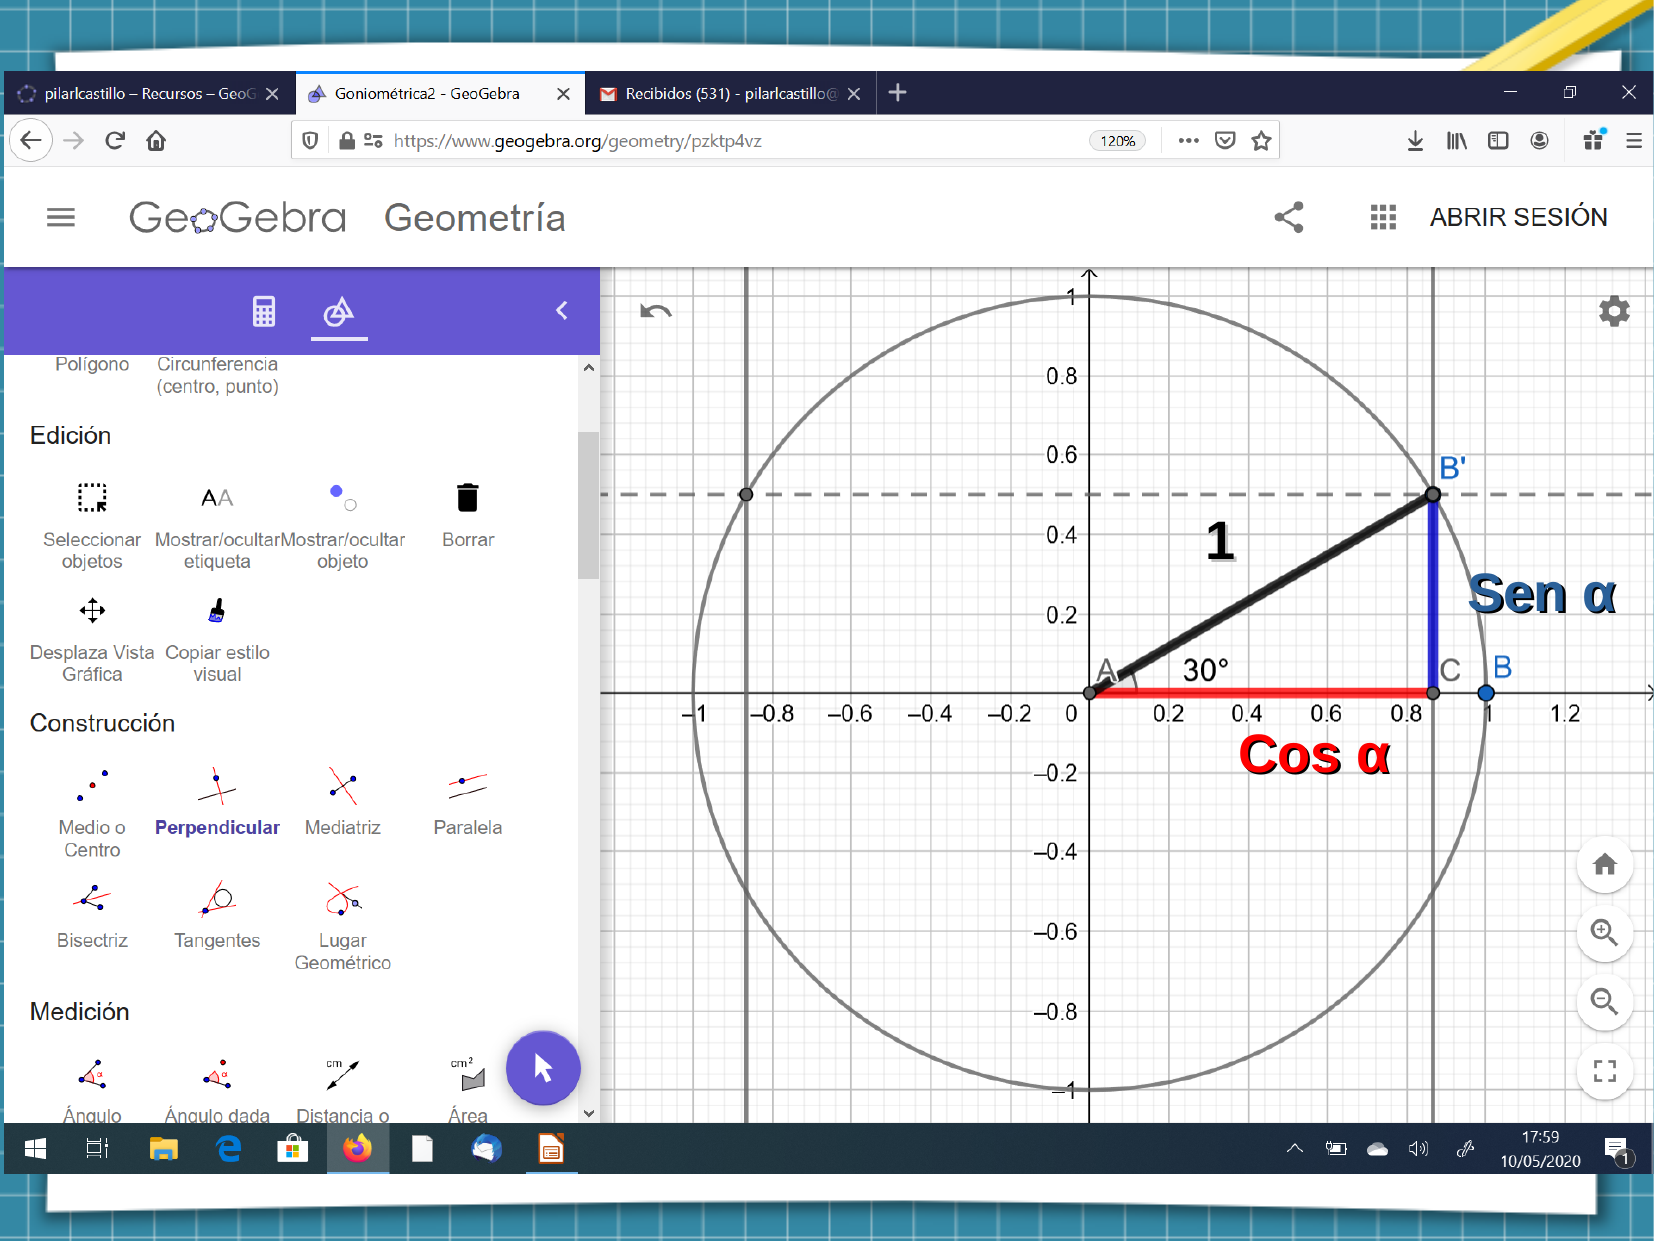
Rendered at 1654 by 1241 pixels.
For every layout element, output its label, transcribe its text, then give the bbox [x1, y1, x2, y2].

text_box Sen α [1452, 555, 1642, 692]
picture [0, 0, 1654, 1241]
text_box Cos α [1223, 715, 1406, 852]
text_box 1 [1191, 503, 1251, 579]
